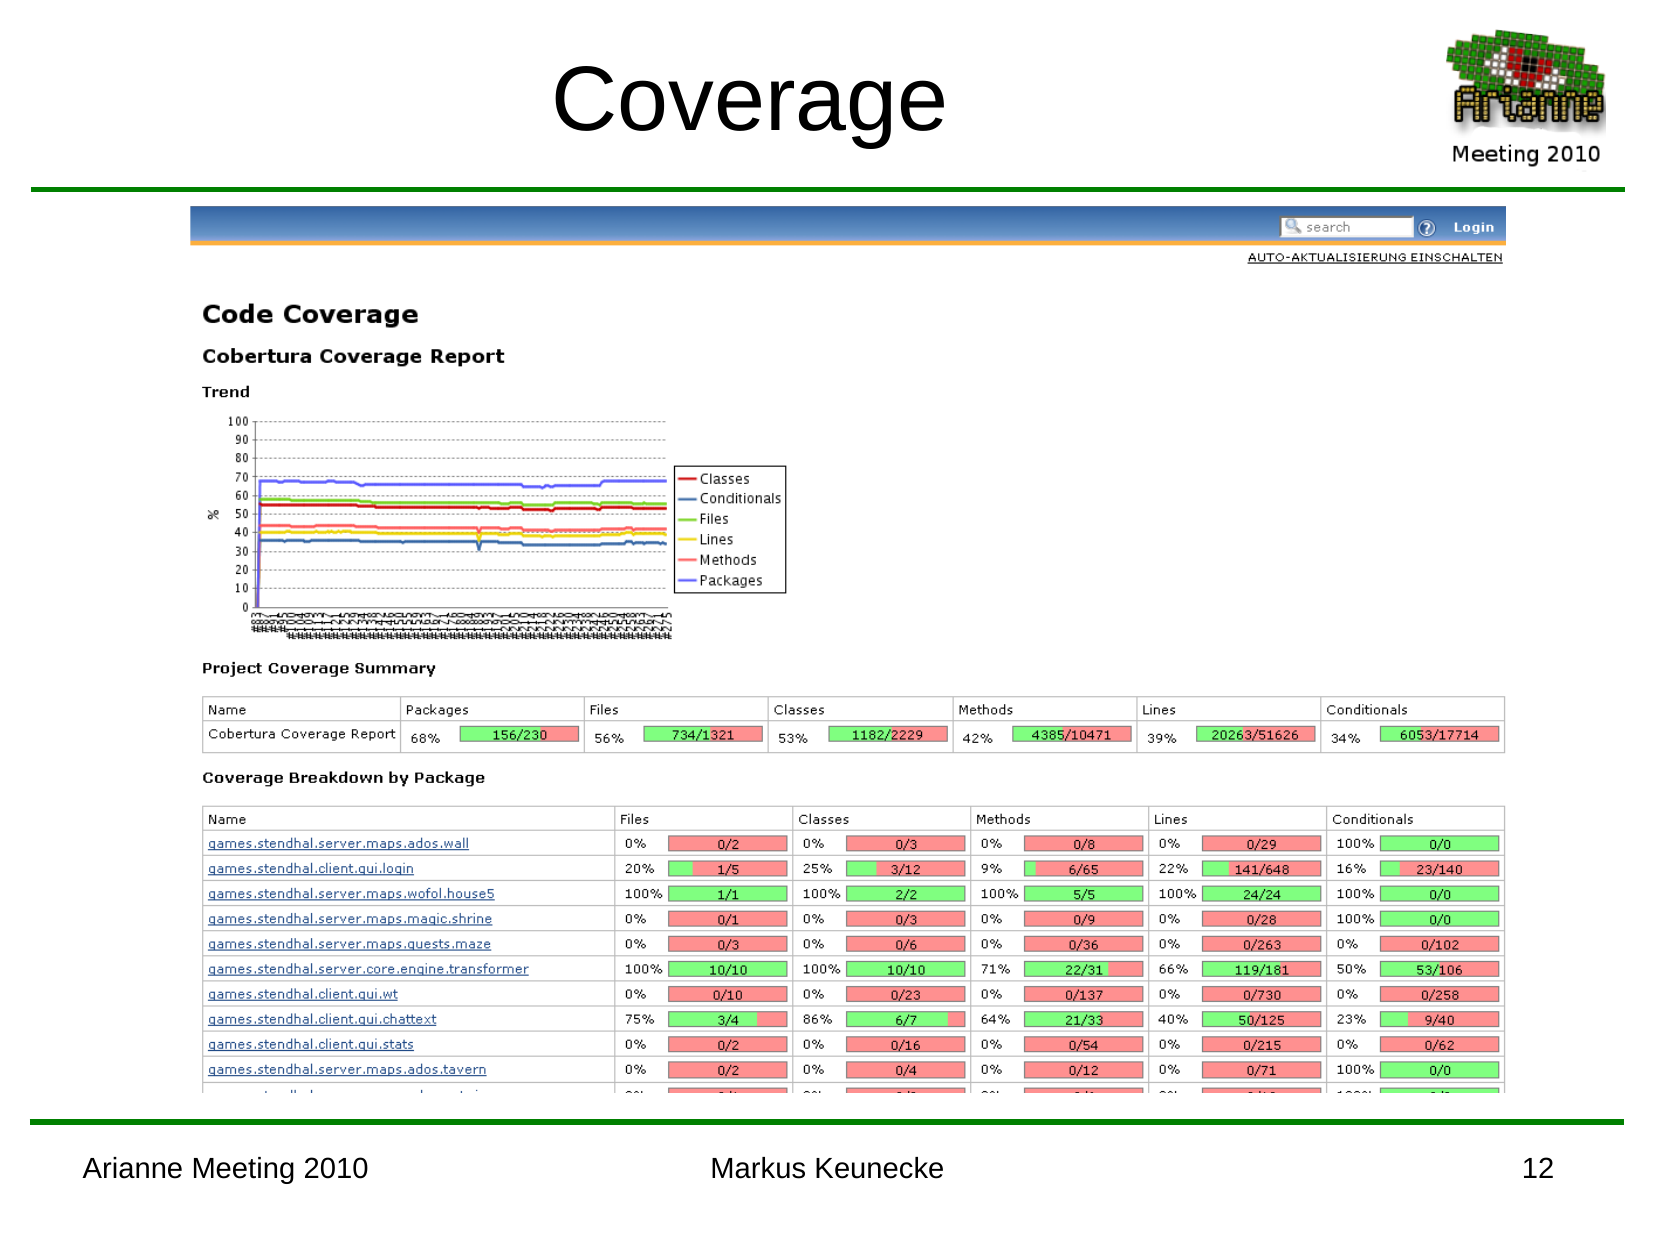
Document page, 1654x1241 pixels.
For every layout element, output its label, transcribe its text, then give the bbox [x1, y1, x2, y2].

picture [190, 206, 1506, 1093]
picture [1446, 29, 1606, 178]
title Coverage [82, 47, 1418, 150]
